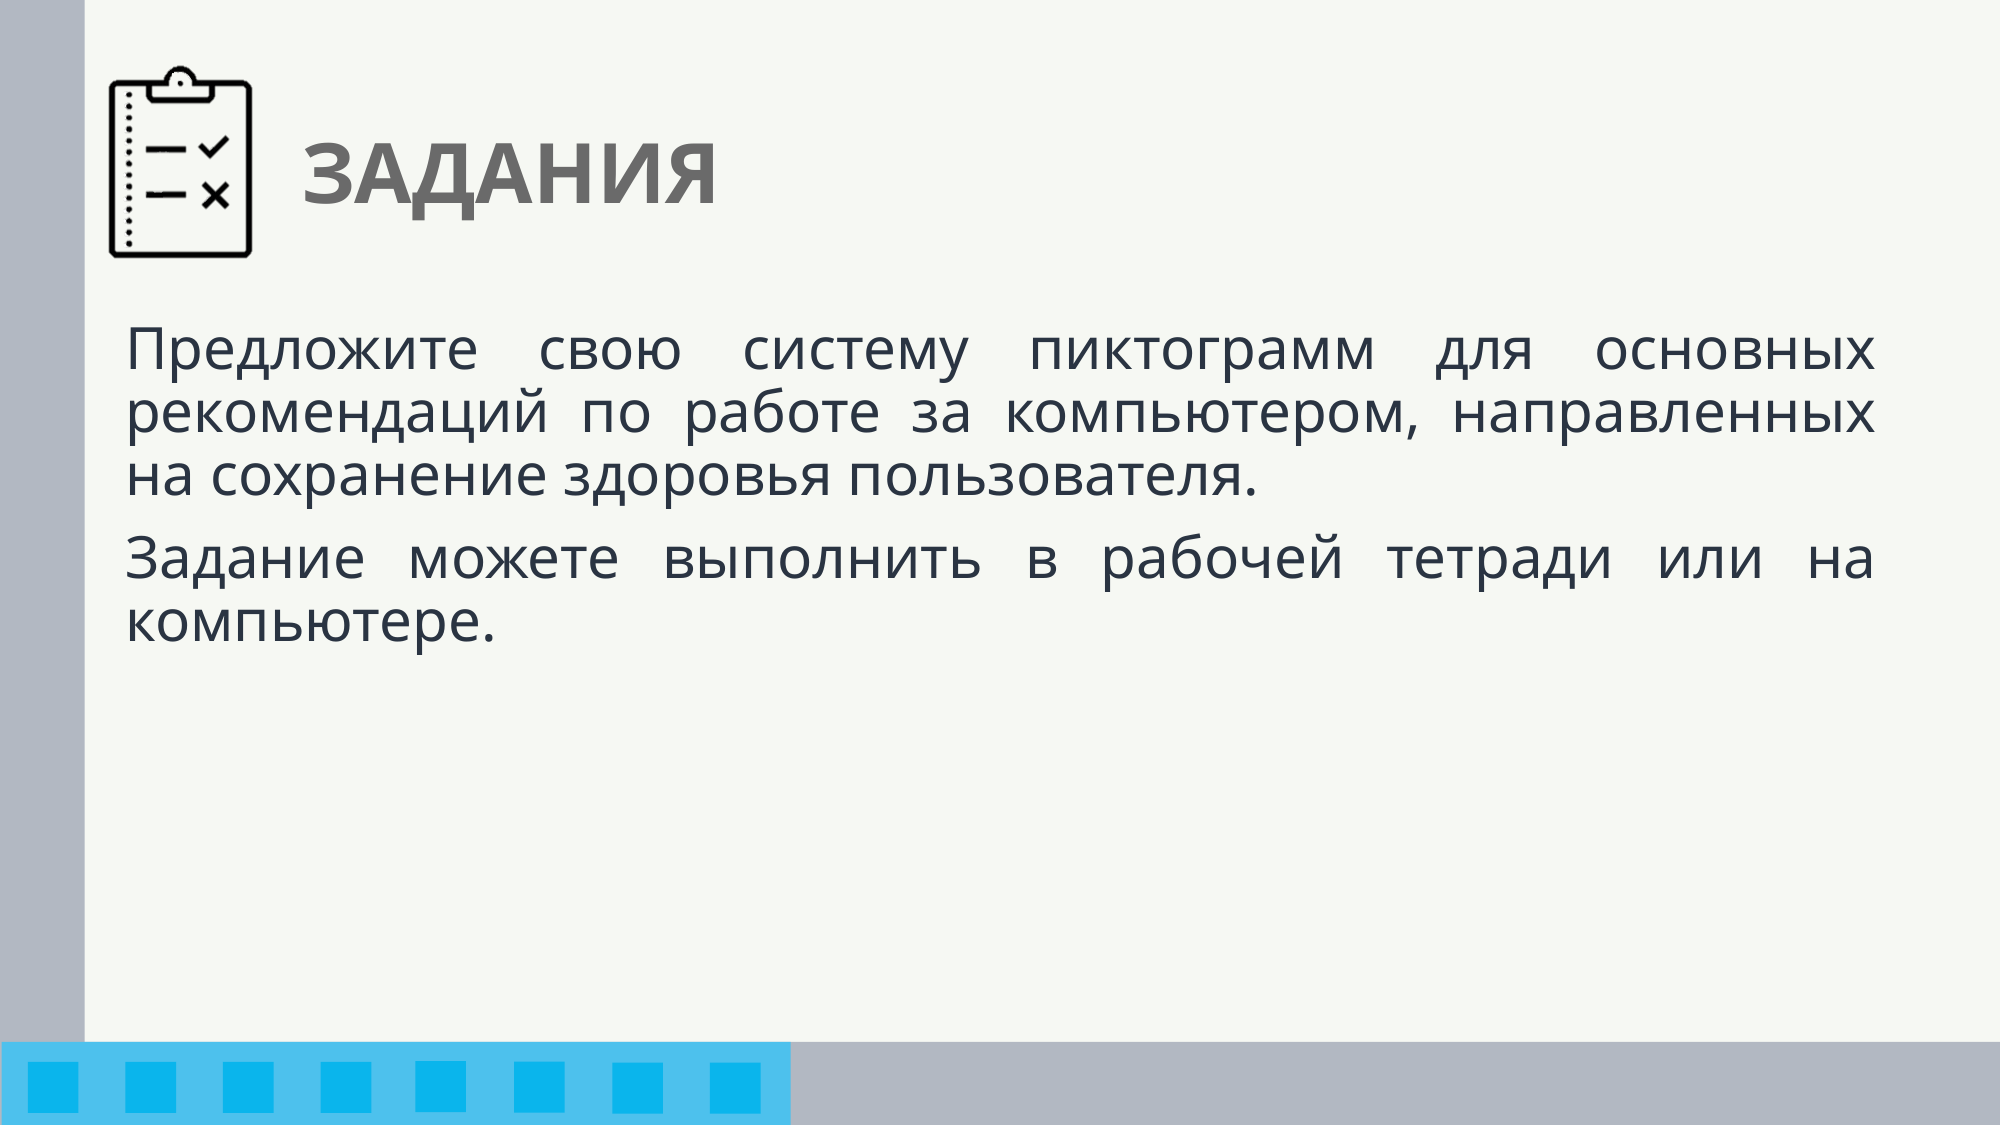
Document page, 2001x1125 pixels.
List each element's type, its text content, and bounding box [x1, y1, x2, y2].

title ЗАДАНИЯ [285, 67, 1892, 286]
picture [85, 54, 286, 286]
list Предложите свою систему пиктограмм для основных рекомендаций по работе за компьютером, направленных на сохранение здоровья пользователя. Задание можете выполнить в рабочей тетради или на компьютере. [110, 311, 1892, 1058]
